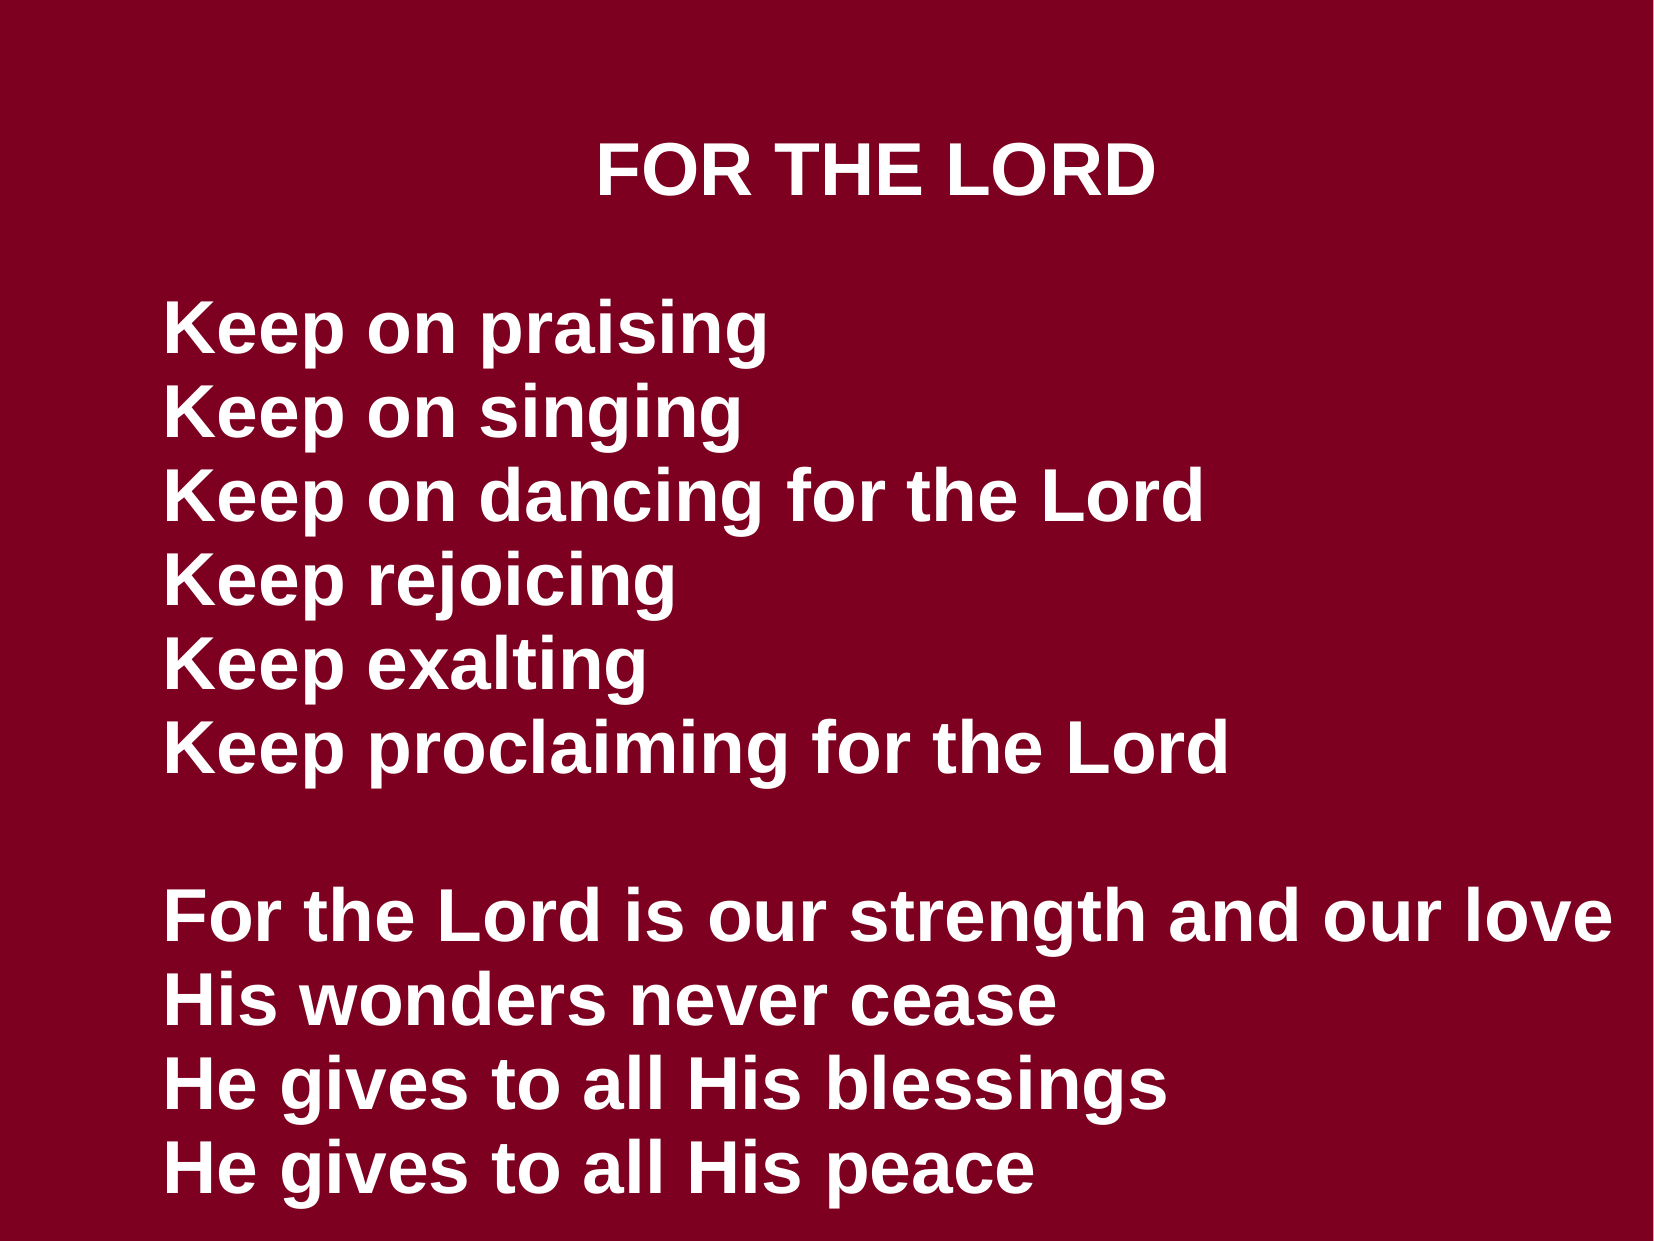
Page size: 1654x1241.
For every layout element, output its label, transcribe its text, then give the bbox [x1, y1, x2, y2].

text_box FOR THE LORD Keep on praising Keep on singing Keep on dancing for the Lord Keep rejoicing Keep exalting Keep proclaiming for the Lord For the Lord is our strength and our love His wonders never cease He gives to all His blessings He gives to all His peace [0, 0, 1654, 1241]
